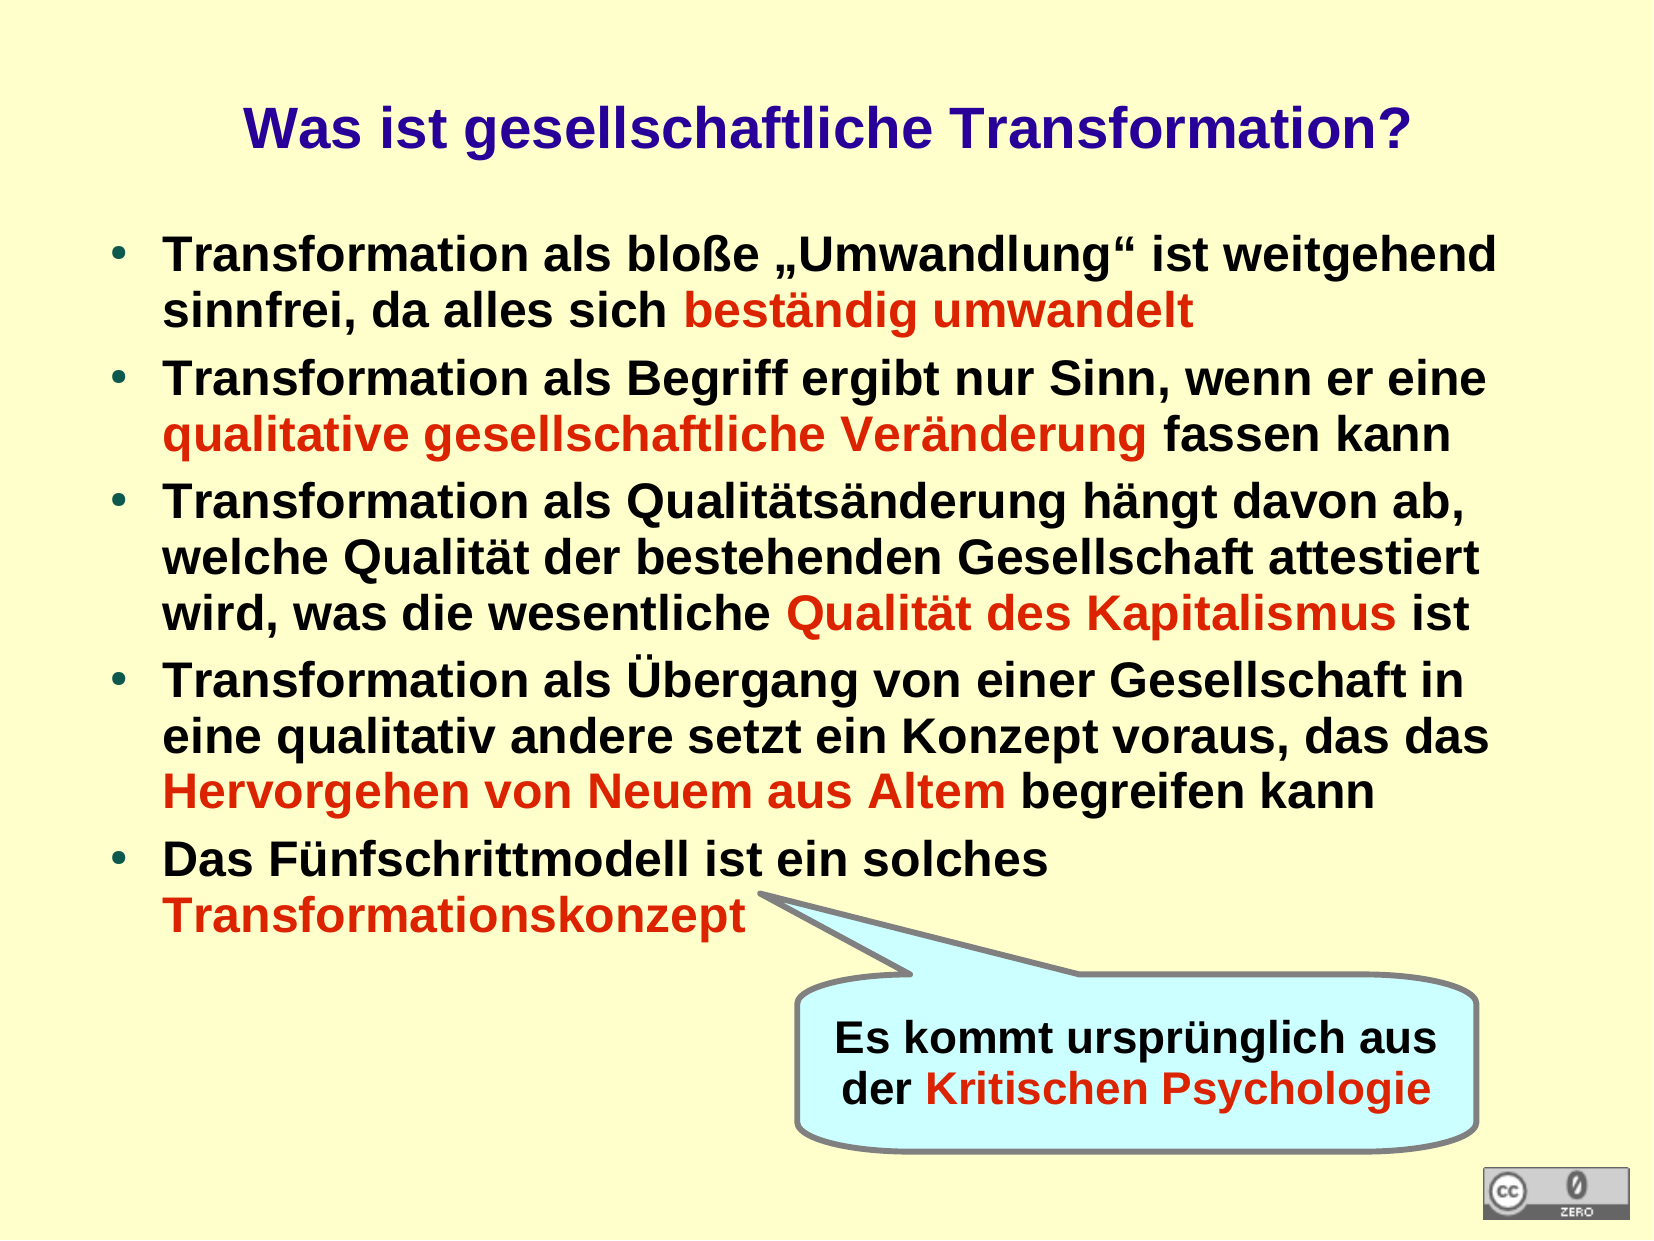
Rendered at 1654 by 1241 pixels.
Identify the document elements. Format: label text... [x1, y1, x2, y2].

text_box Es kommt ursprünglich aus der Kritischen Psychologie [760, 893, 1477, 1152]
title Was ist gesellschaftliche Transformation? [86, 49, 1571, 207]
list Transformation als bloße „Umwandlung“ ist weitgehend sinnfrei, da alles sich beständig umwandelt Transformation als Begriff ergibt nur Sinn, wenn er eine qualitative gesellschaftliche Veränderung fassen kann Transformation als Qualitätsänderung hängt davon ab, welche Qualität der bestehenden Gesellschaft attestiert wird, was die wesentliche Qualität des Kapitalismus ist Transformation als Übergang von einer Gesellschaft in eine qualitativ andere setzt ein Konzept voraus, das das Hervorgehen von Neuem aus Altem begreifen kann Das Fünfschrittmodell ist ein solches Transformationskonzept [92, 226, 1565, 1034]
picture [1483, 1167, 1630, 1220]
